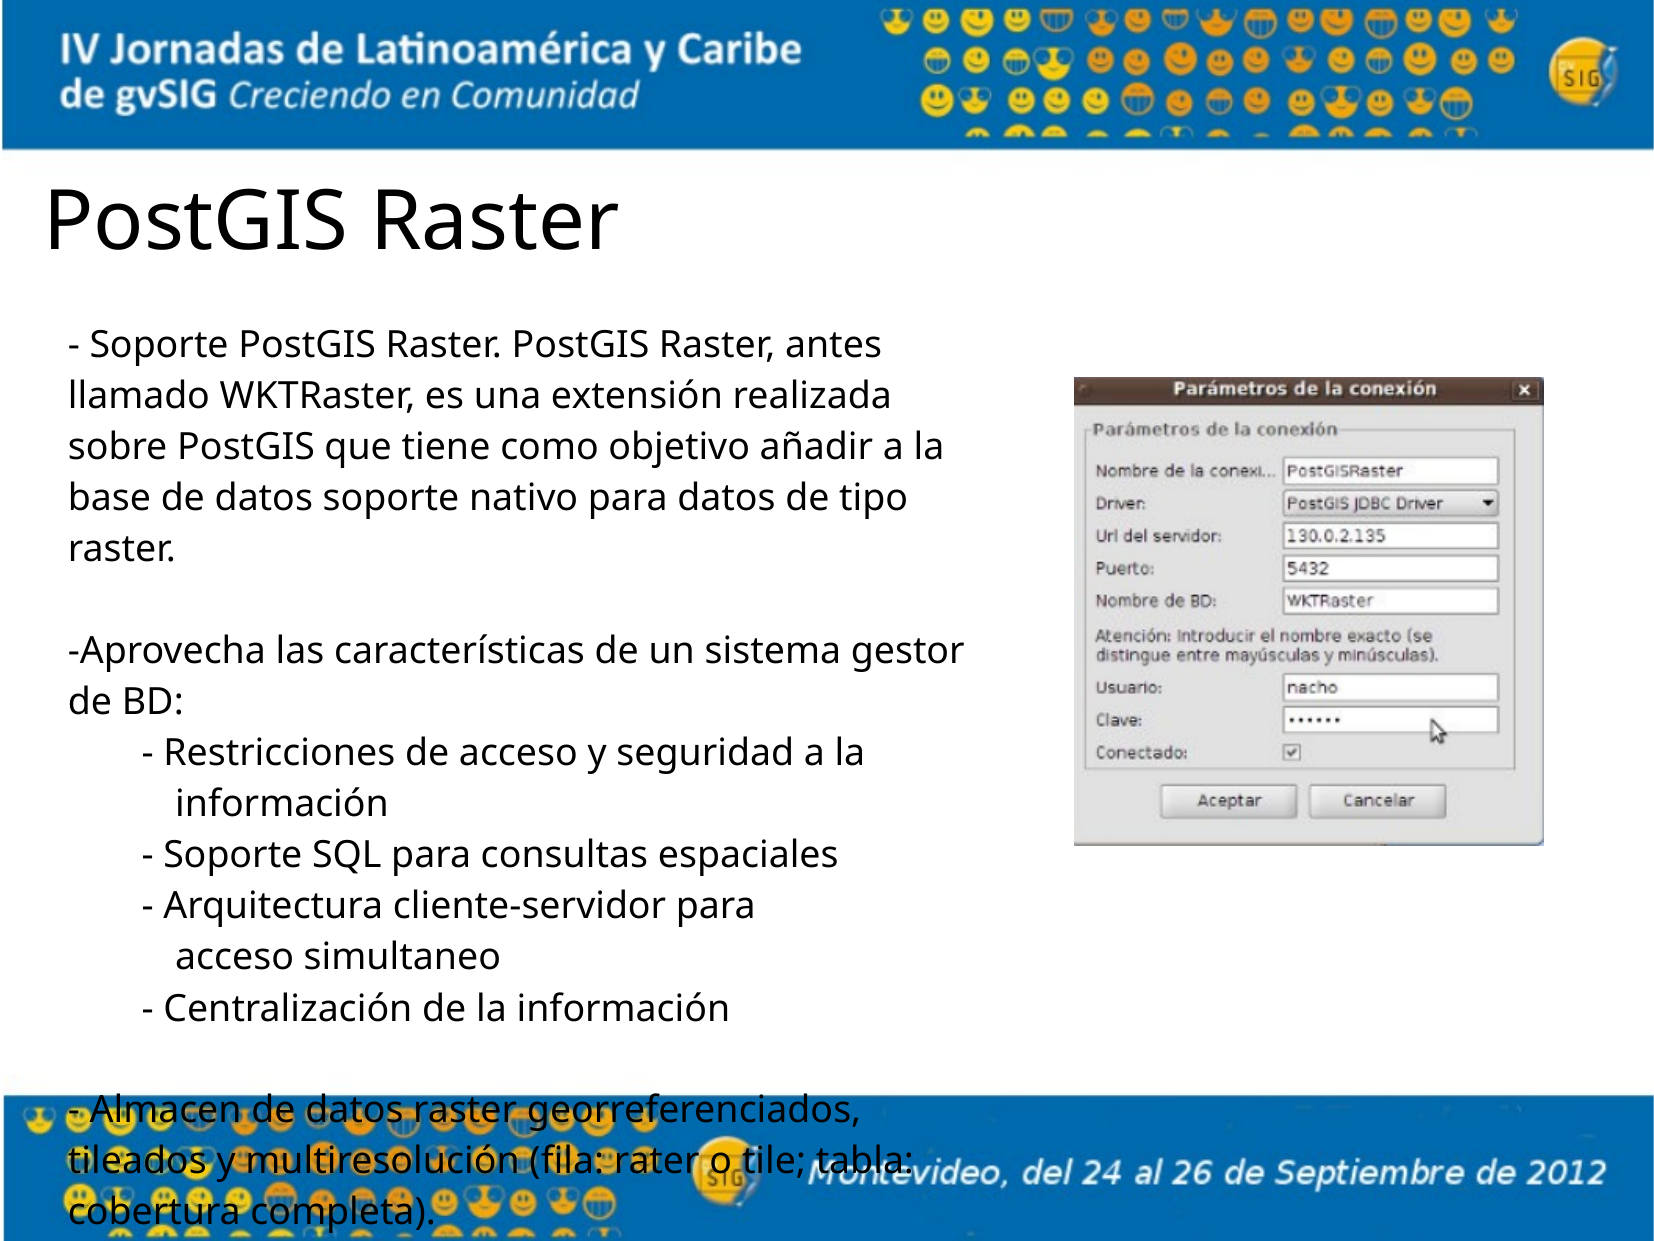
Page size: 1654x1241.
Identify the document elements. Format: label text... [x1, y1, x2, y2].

picture [1, 0, 1654, 1241]
title PostGIS Raster [43, 170, 1531, 264]
text_box - Soporte PostGIS Raster. PostGIS Raster, antes llamado WKTRaster, es una extensión realizada sobre PostGIS que tiene como objetivo añadir a la base de datos soporte nativo para datos de tipo raster. -Aprovecha las características de un sistema gestor de BD: - Restricciones de acceso y seguridad a la información - Soporte SQL para consultas espaciales - Arquitectura cliente-servidor para acceso simultaneo - Centralización de la información - Almacen de datos raster georreferenciados, tileados y multiresolución (fila: rater o tile; tabla: cobertura completa). [53, 310, 1016, 1082]
